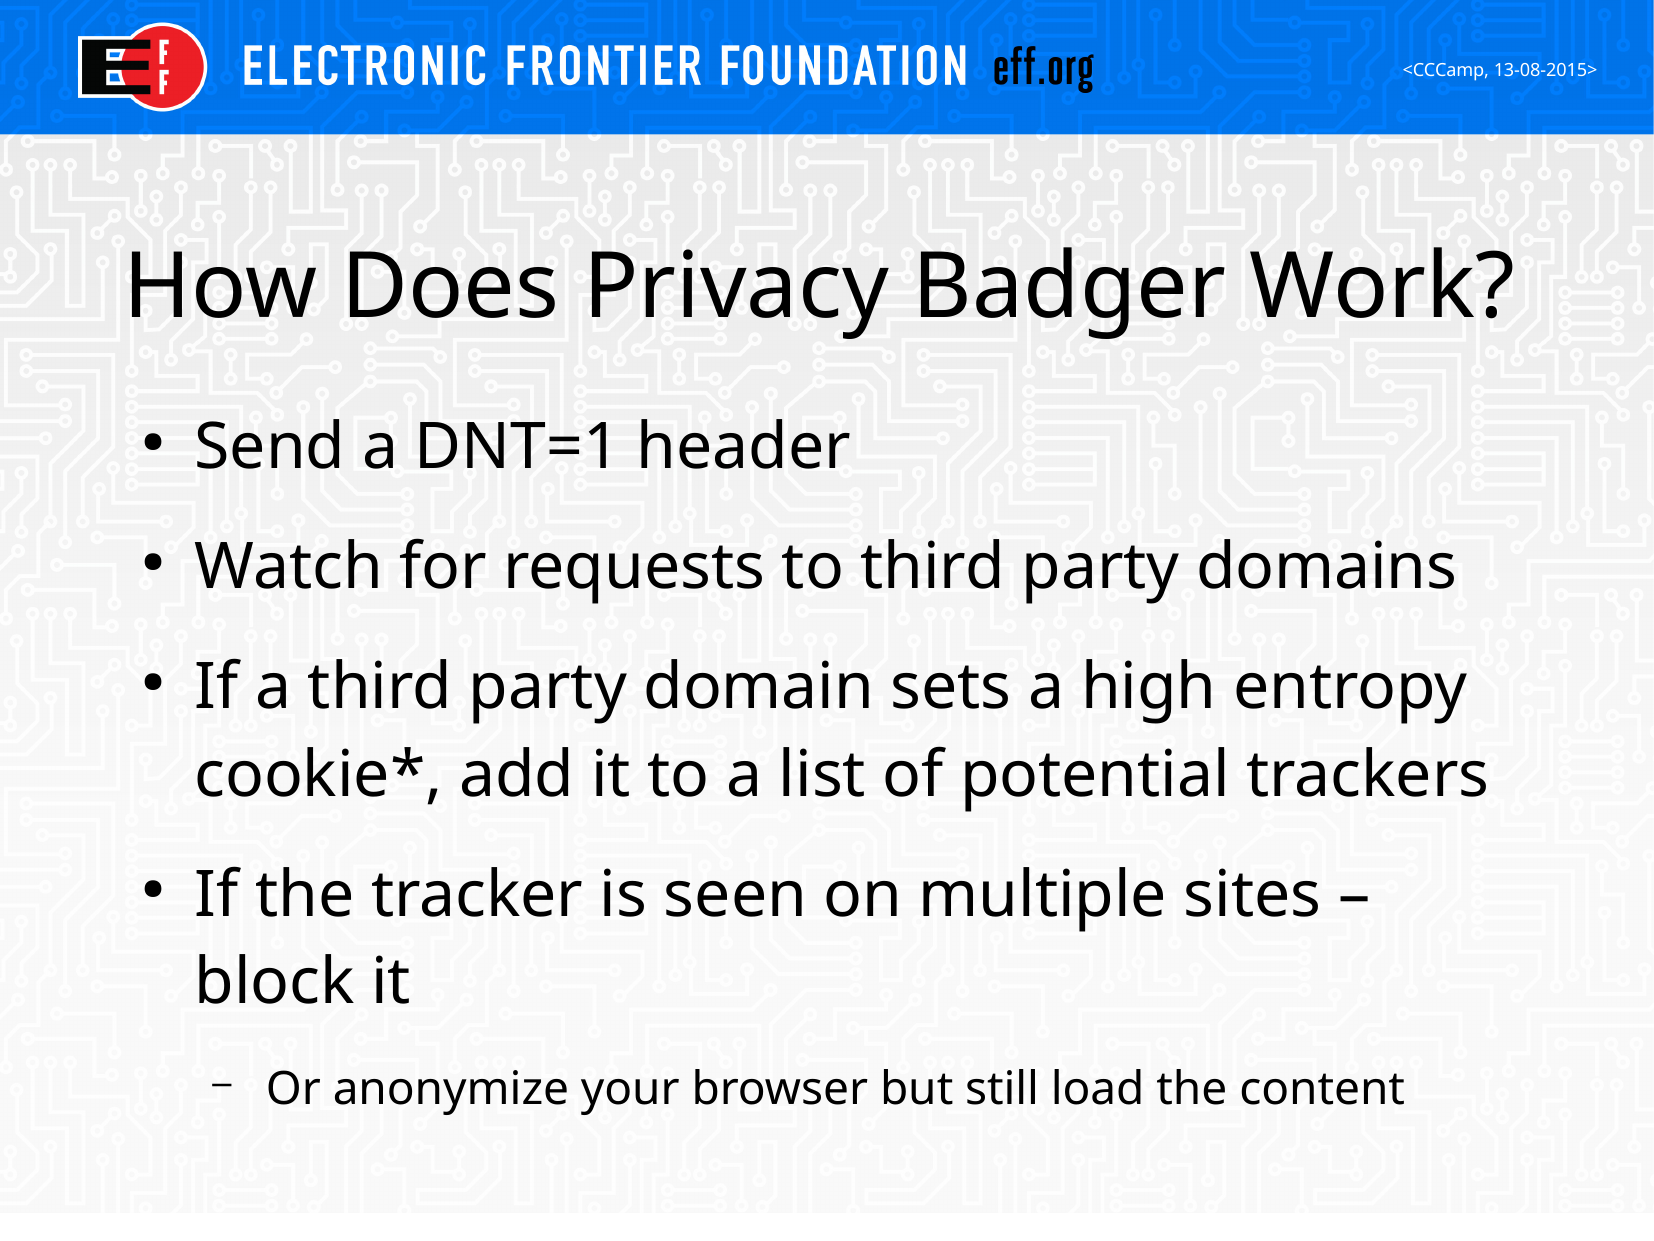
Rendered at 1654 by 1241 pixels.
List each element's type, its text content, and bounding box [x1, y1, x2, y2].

title How Does Privacy Badger Work? [124, 179, 1530, 386]
picture [0, 0, 1654, 1213]
list Send a DNT=1 header Watch for requests to third party domains If a third party domain sets a high entropy cookie*, add it to a list of potential trackers If the tracker is seen on multiple sites – block it Or anonymize your browser but still load the content [124, 399, 1530, 1144]
